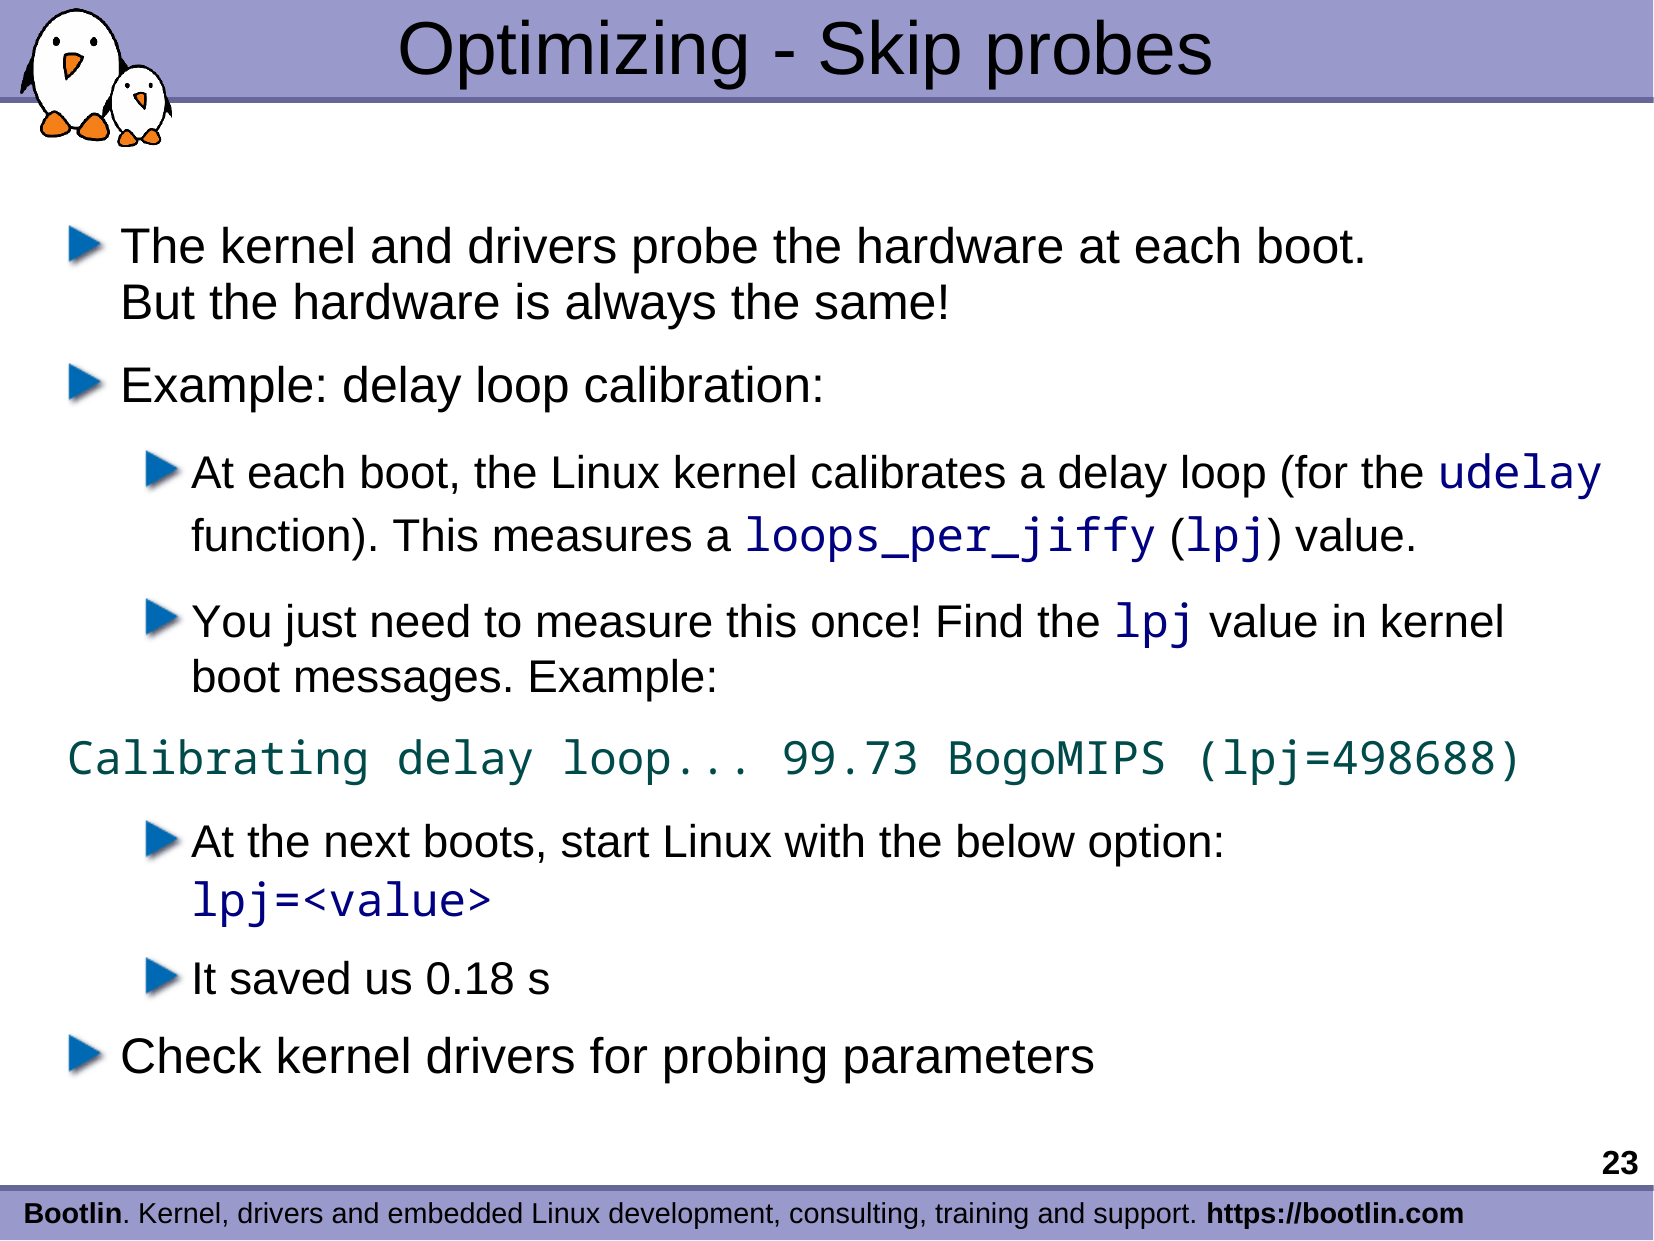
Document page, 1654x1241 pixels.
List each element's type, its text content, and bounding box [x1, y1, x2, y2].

title Optimizing - Skip probes [60, 0, 1551, 98]
list The kernel and drivers probe the hardware at each boot. But the hardware is always the same! Example: delay loop calibration: At each boot, the Linux kernel calibrates a delay loop (for the udelay function). This measures a loops_per_jiffy (lpj) value. You just need to measure this once! Find the lpj value in kernel boot messages. Example: Calibrating delay loop... 99.73 BogoMIPS (lpj=498688) At the next boots, start Linux with the below option: lpj=<value> It saved us 0.18 s Check kernel drivers for probing parameters [49, 218, 1606, 1093]
picture [20, 8, 172, 147]
